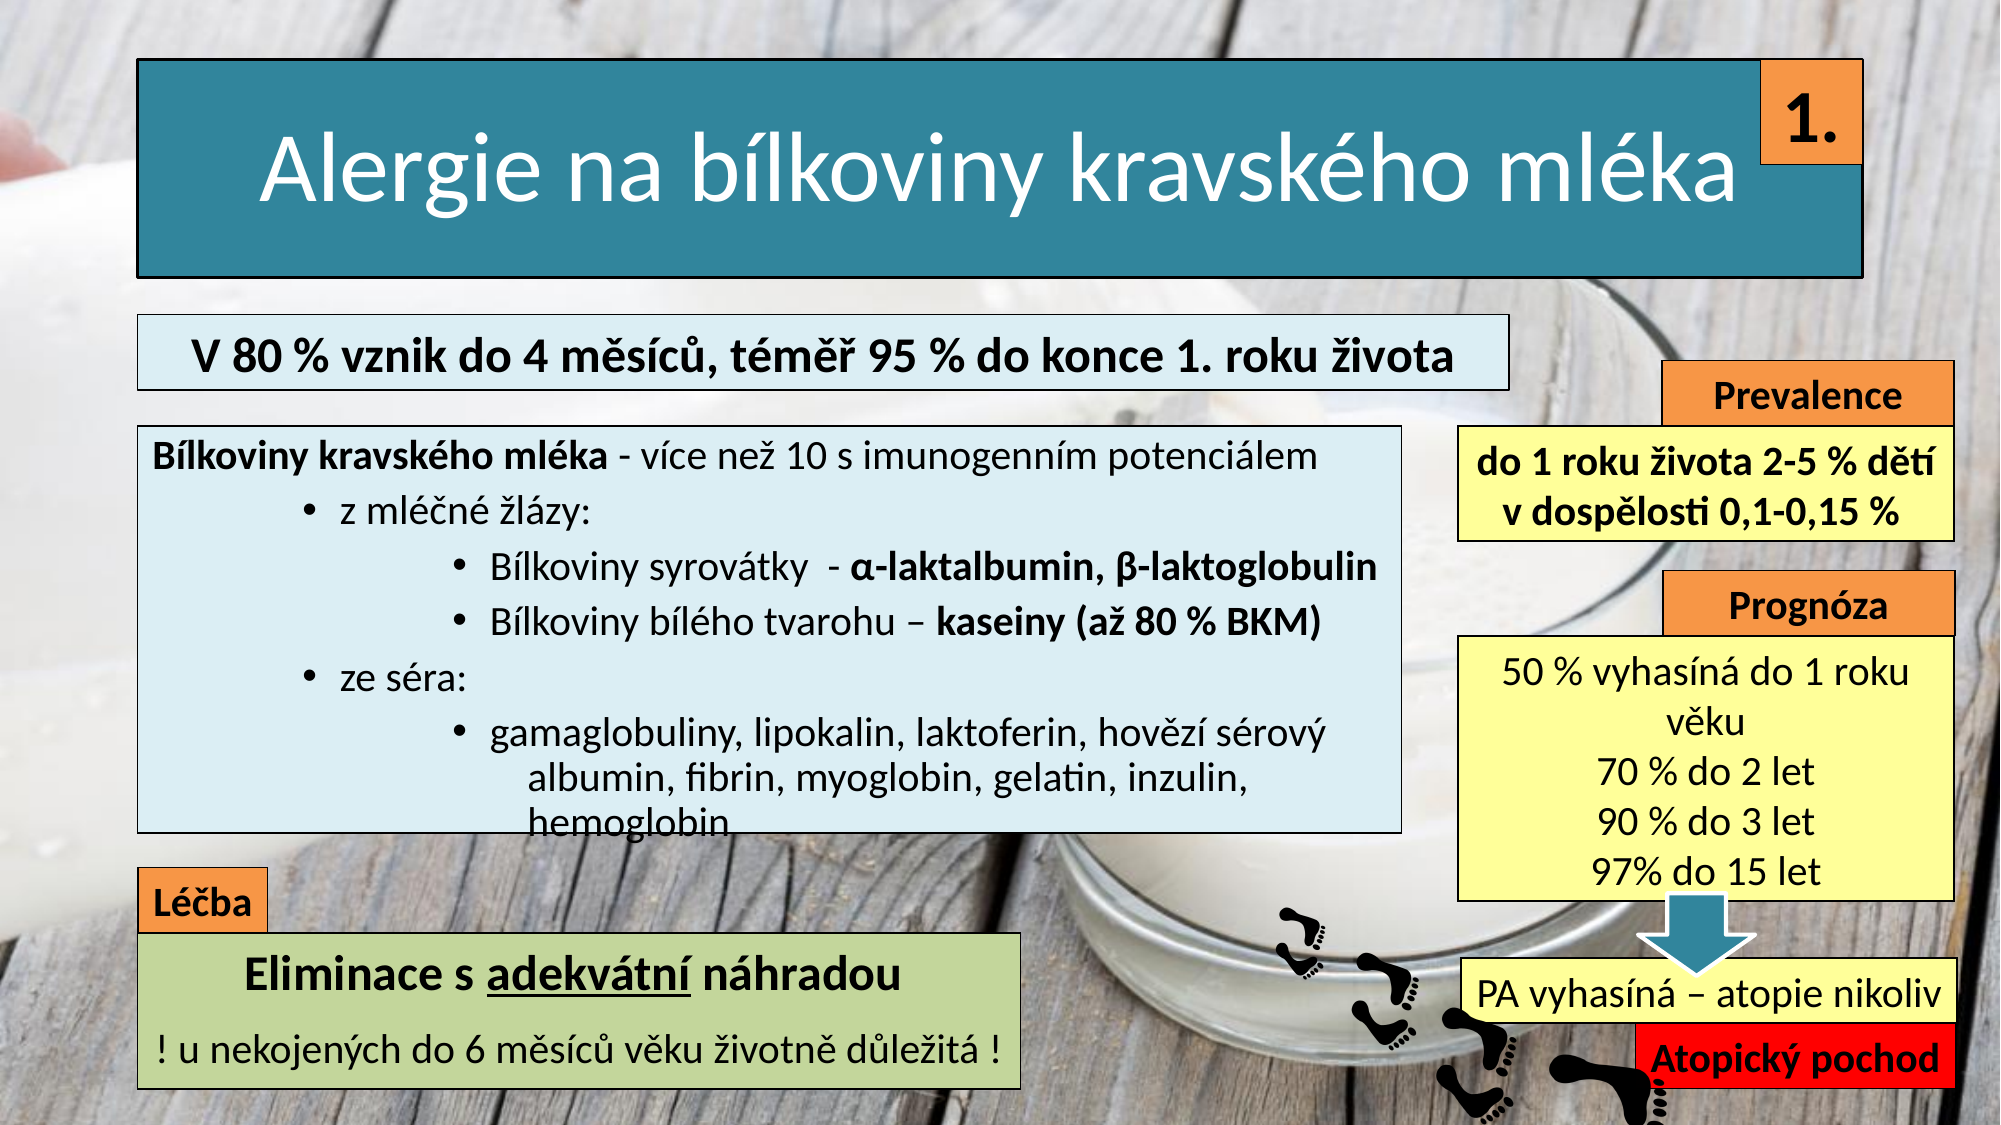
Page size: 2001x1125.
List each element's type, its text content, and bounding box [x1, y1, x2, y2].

text_box PA vyhasíná – atopie nikoliv [1461, 958, 1957, 1023]
text_box [1637, 893, 1756, 976]
title Alergie na bílkoviny kravského mléka [137, 59, 1863, 278]
text_box do 1 roku života 2-5 % dětí v dospělosti 0,1-0,15 % [1458, 426, 1954, 541]
list V 80 % vznik do 4 měsíců, téměř 95 % do konce 1. roku života [137, 314, 1510, 390]
text_box Prevalence [1662, 360, 1954, 426]
text_box Prognóza [1663, 570, 1955, 635]
text_box Eliminace s adekvátní náhradou ! u nekojených do 6 měsíců věku životně důležitá ! [137, 933, 1021, 1090]
text_box 50 % vyhasíná do 1 roku věku 70 % do 2 let 90 % do 3 let 97% do 15 let [1458, 636, 1954, 901]
text_box Atopický pochod [1636, 1023, 1956, 1089]
text_box Bílkoviny kravského mléka - více než 10 s imunogenním potenciálem z mléčné žlázy: Bílkoviny syrovátky - α-laktalbumin, β-laktoglobulin Bílkoviny bílého tvarohu – kaseiny (až 80 % BKM) ze séra: gamaglobuliny, lipokalin, laktoferin, hovězí sérový albumin, fibrin, myoglobin, gelatin, inzulin, hemoglobin [137, 426, 1402, 833]
text_box Léčba [138, 868, 268, 933]
text_box 1. [1760, 60, 1863, 165]
picture [0, 0, 2000, 1125]
